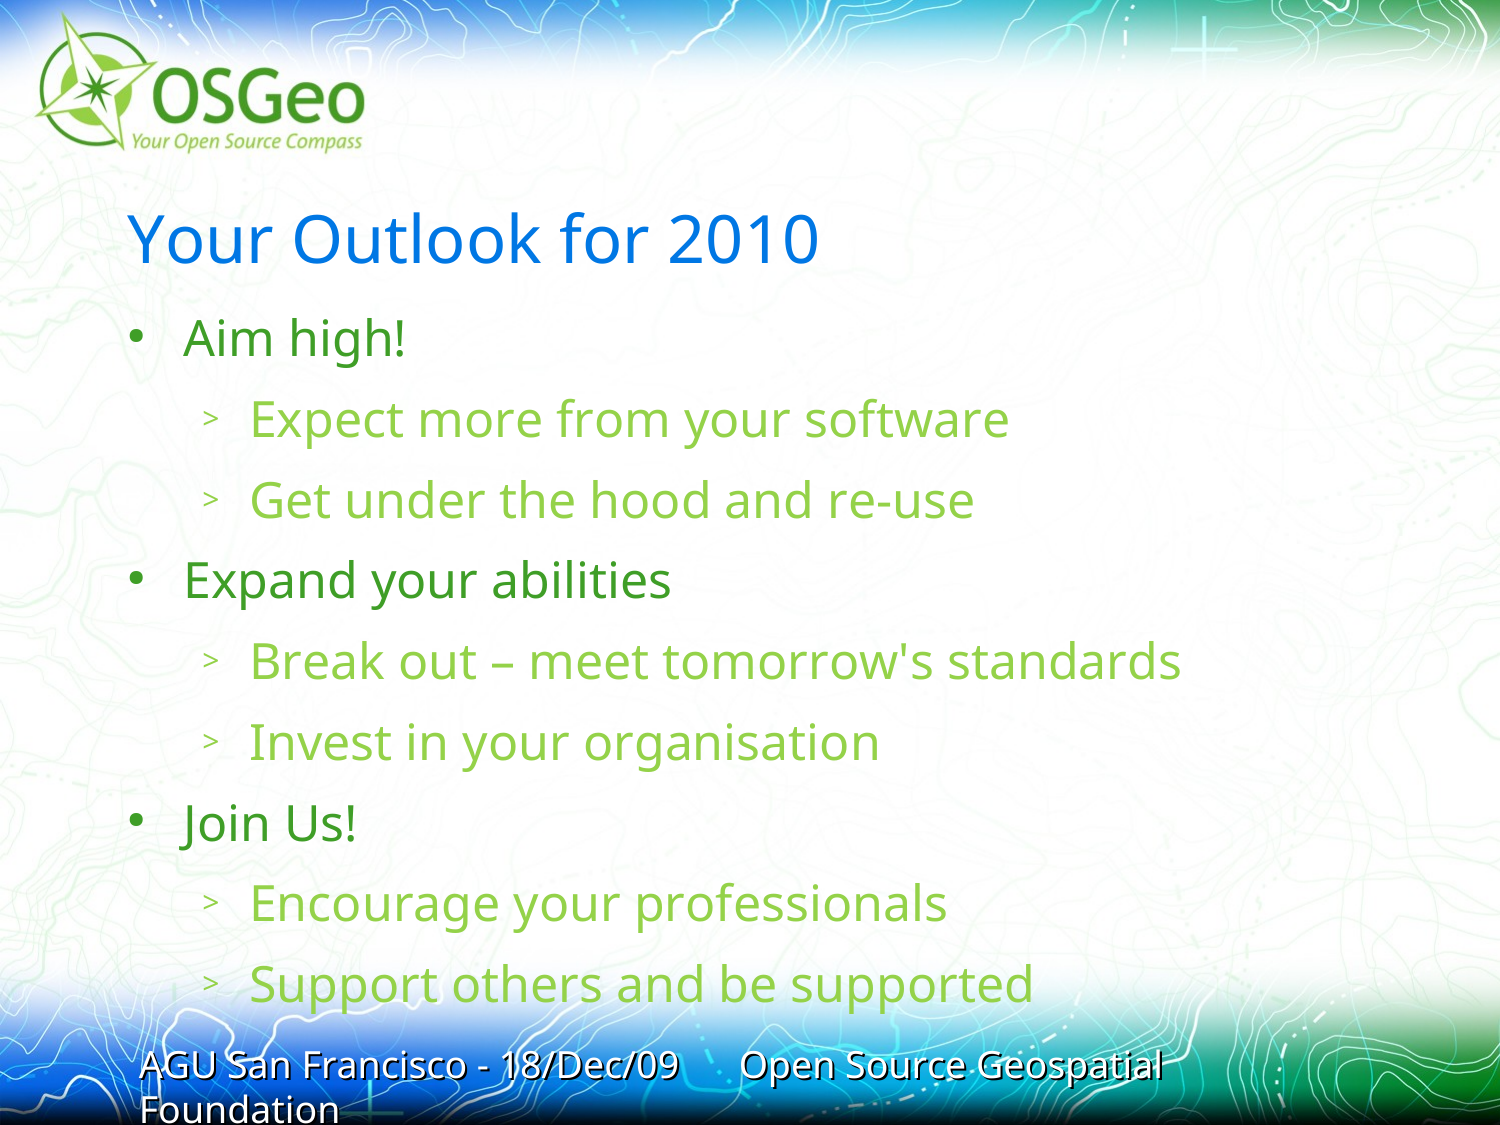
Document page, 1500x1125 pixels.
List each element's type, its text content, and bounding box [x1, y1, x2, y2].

picture [257, 1115, 265, 1121]
picture [234, 1107, 244, 1121]
picture [165, 1107, 175, 1121]
picture [212, 1107, 223, 1125]
title Your Outlook for 2010 [112, 187, 1388, 288]
picture [301, 1107, 311, 1121]
picture [0, 0, 1500, 1125]
list Aim high! Expect more from your software Get under the hood and re-use Expand your abilities Break out – meet tomorrow's standards Invest in your organisation Join Us! Encourage your professionals Support others and be supported [112, 295, 1388, 1038]
picture [325, 1107, 336, 1125]
